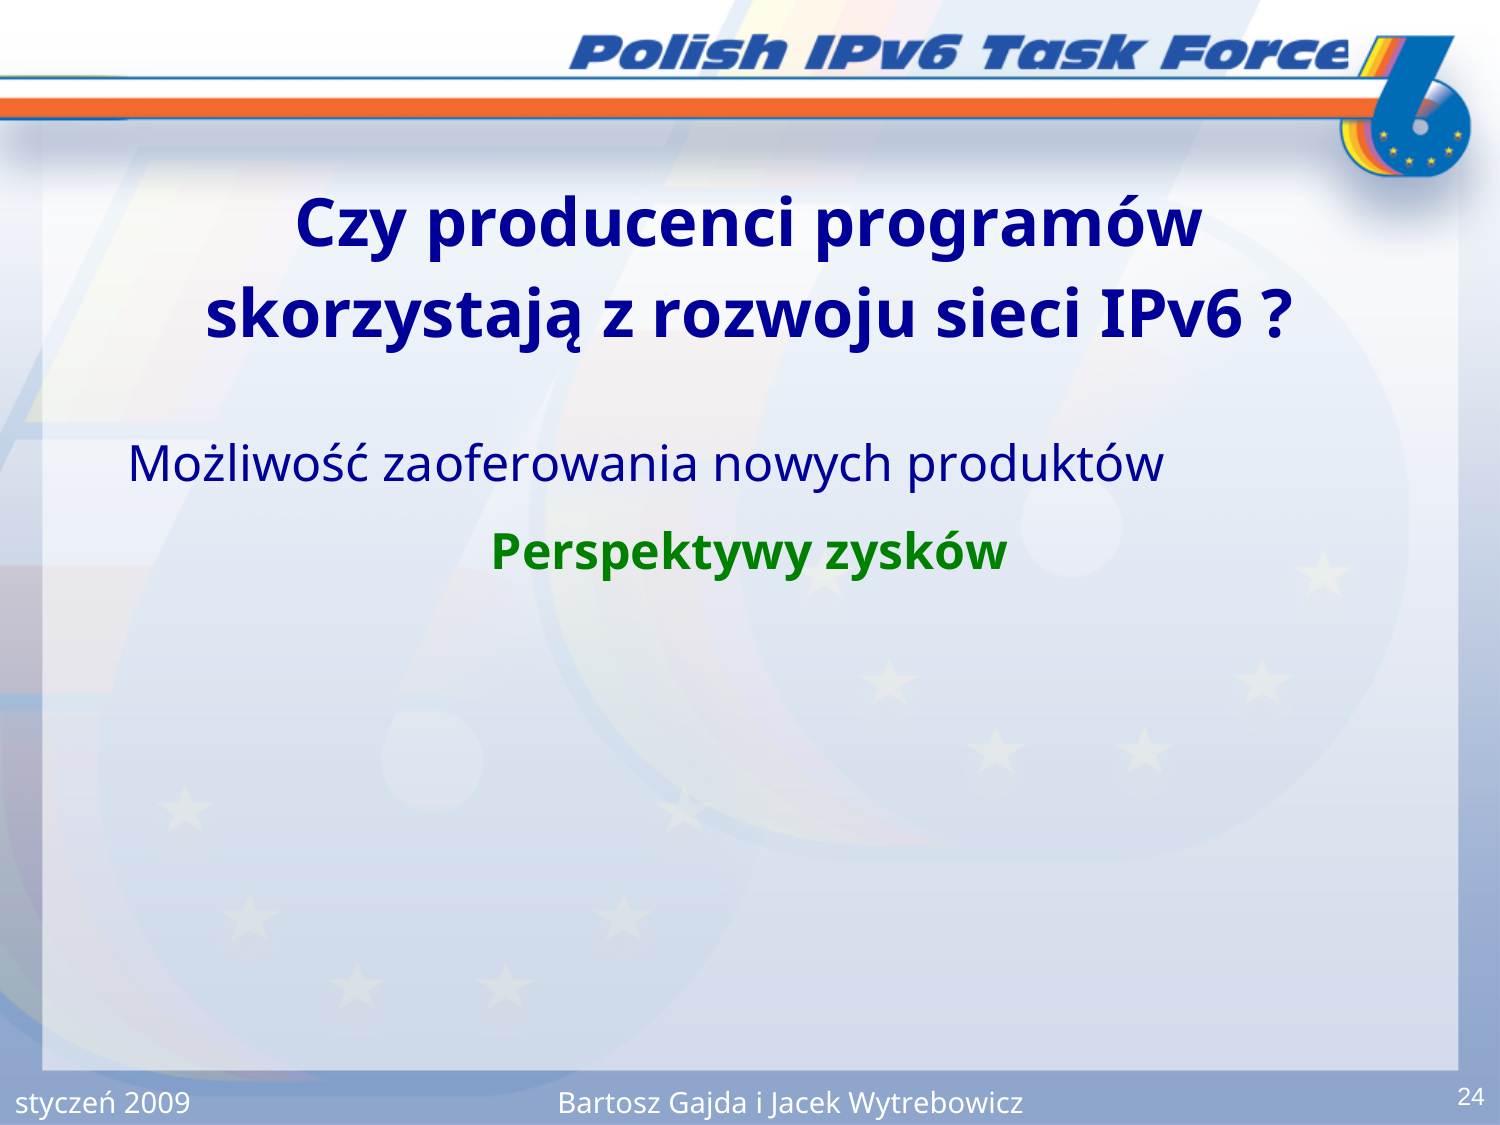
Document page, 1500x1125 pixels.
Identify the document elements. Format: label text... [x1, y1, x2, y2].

picture [0, 0, 1500, 1125]
title Czy producenci programów skorzystają z rozwoju sieci IPv6 ? [112, 172, 1388, 361]
list Możliwość zaoferowania nowych produktów Perspektywy zysków [112, 420, 1388, 1036]
